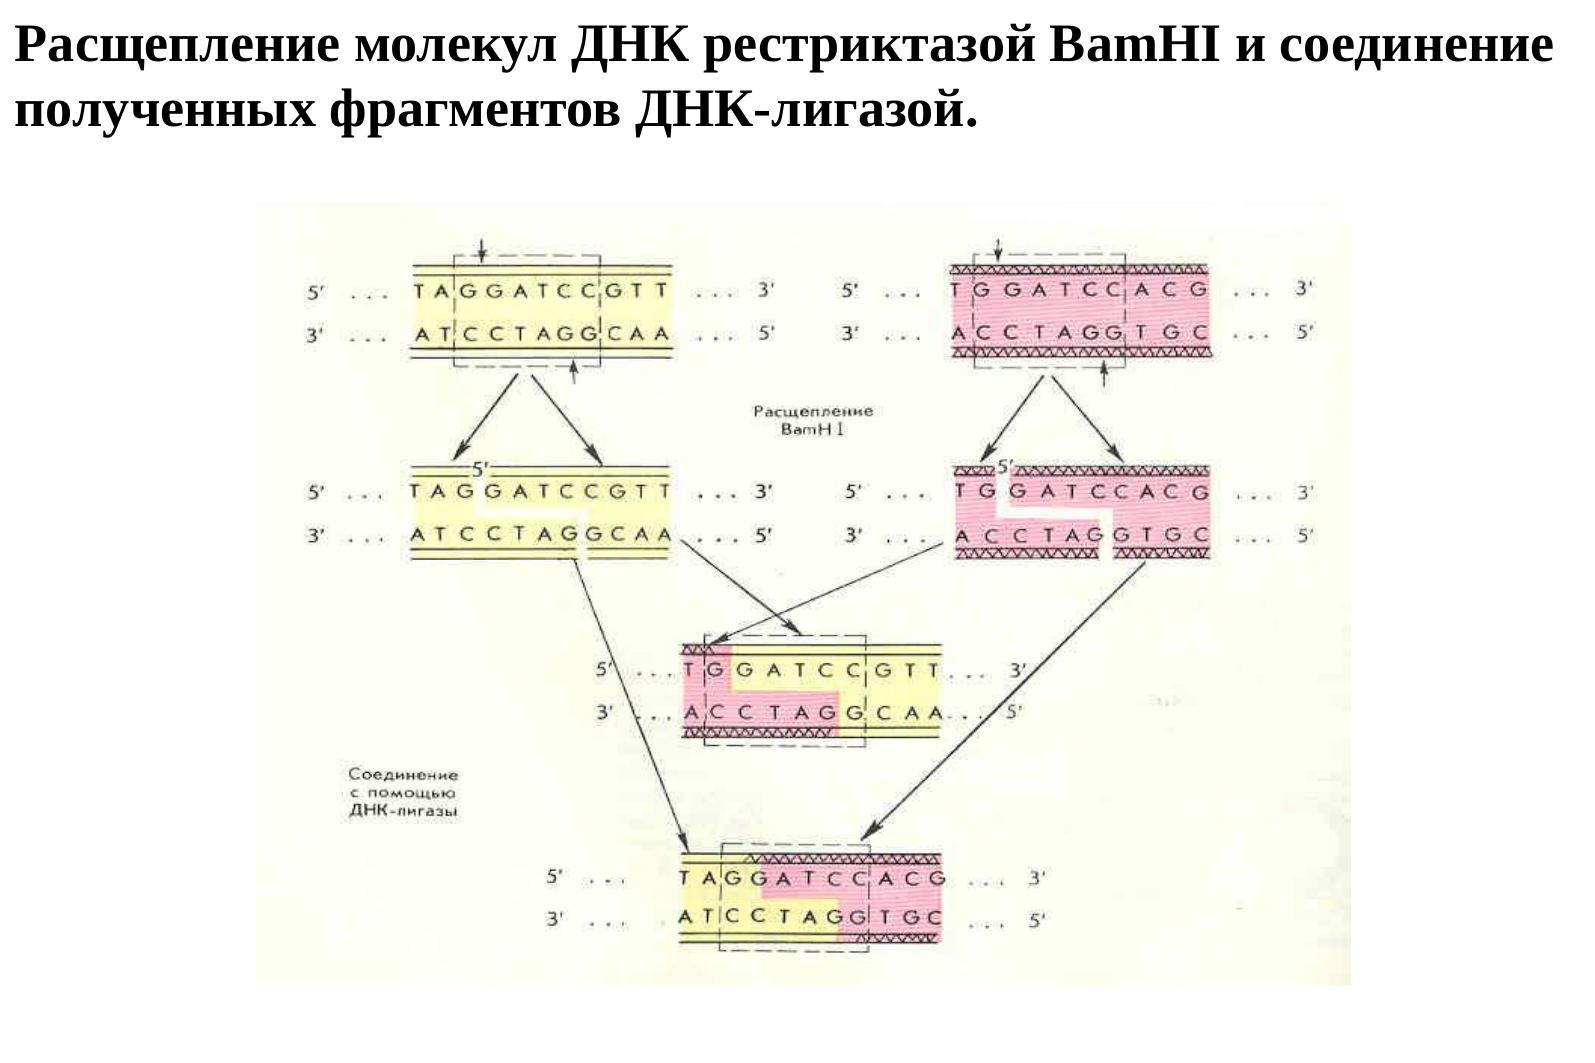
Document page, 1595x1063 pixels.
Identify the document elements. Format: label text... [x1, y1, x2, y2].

text_box Расщепление молекул ДНК рестриктазой BamHI и соединение полученных фрагментов ДНК-лигазой. [0, 0, 1595, 119]
picture [256, 202, 1351, 985]
